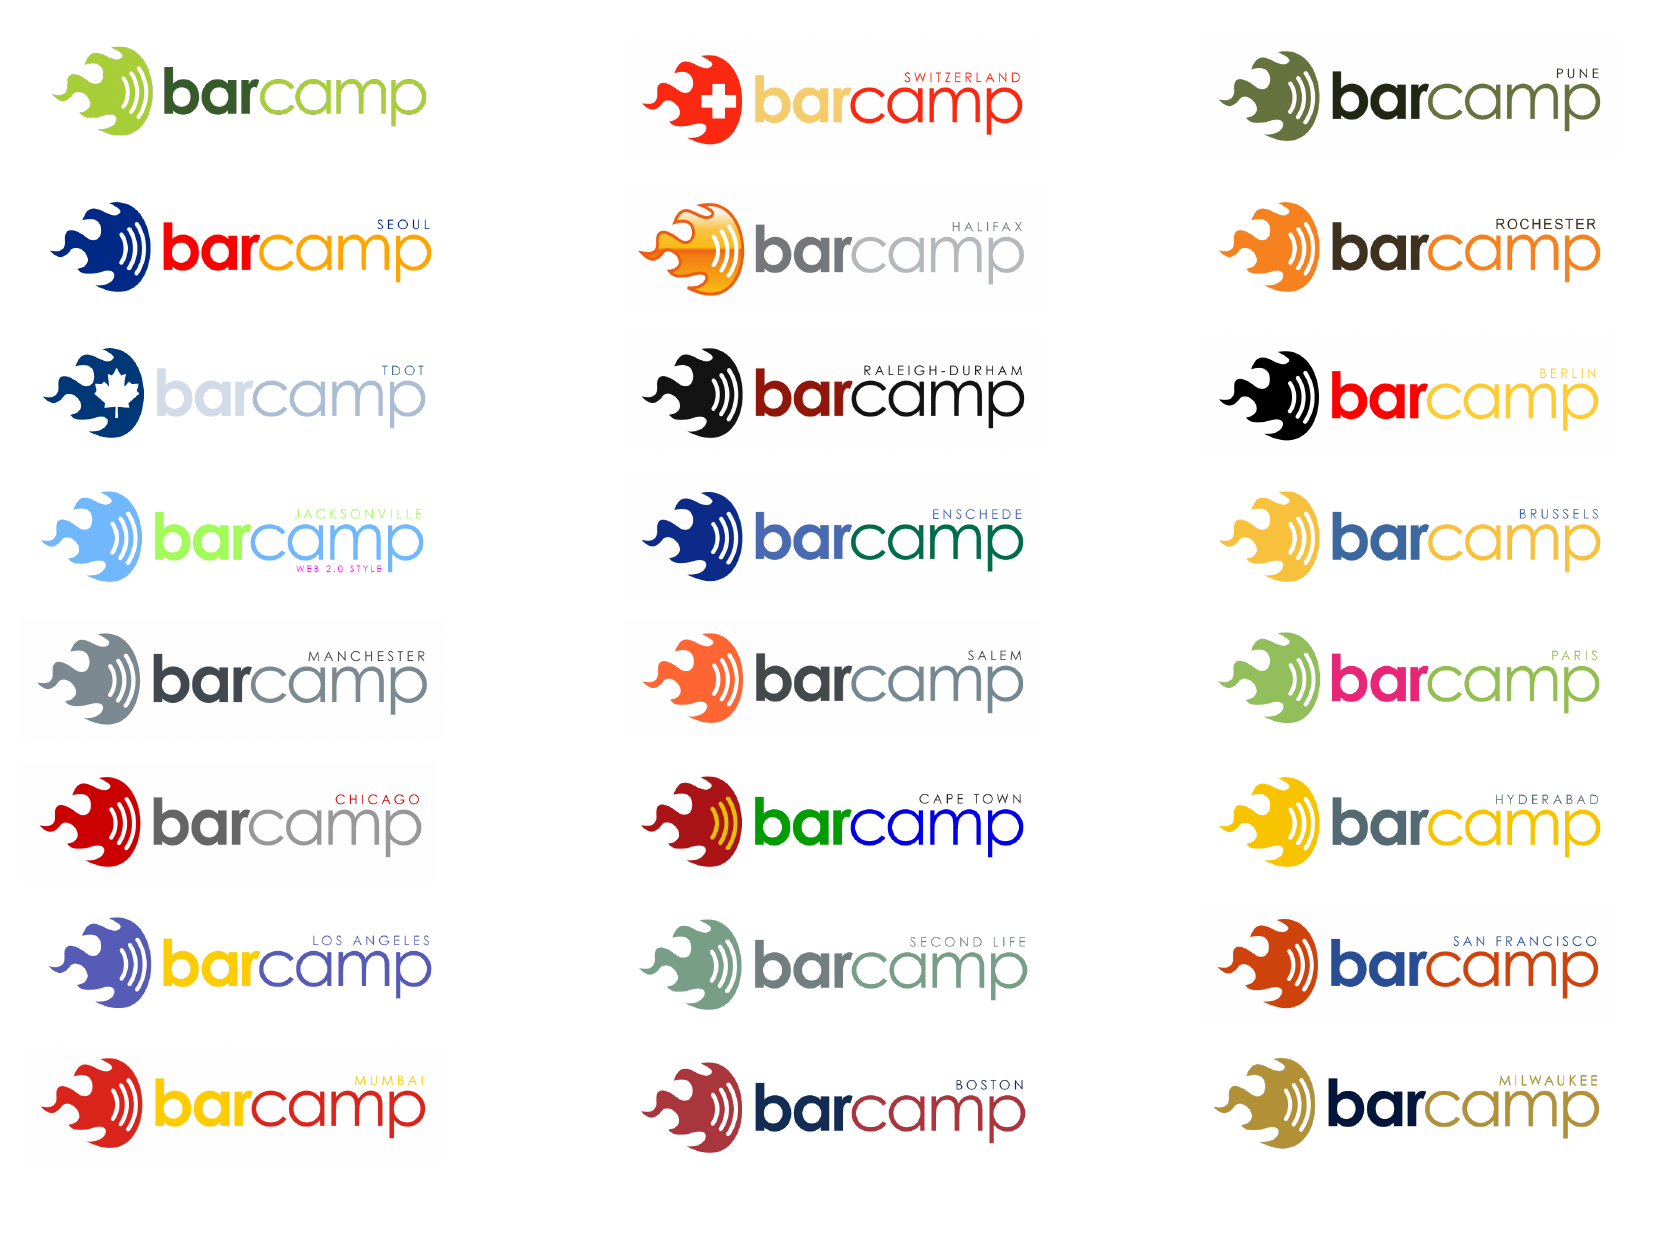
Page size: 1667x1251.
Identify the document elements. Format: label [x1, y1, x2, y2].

picture [622, 1047, 1042, 1168]
picture [623, 333, 1041, 453]
picture [1200, 762, 1617, 882]
picture [24, 333, 442, 453]
picture [622, 35, 1040, 161]
picture [620, 904, 1044, 1026]
picture [1200, 618, 1616, 738]
picture [1199, 904, 1615, 1023]
picture [1200, 187, 1617, 307]
picture [21, 762, 438, 882]
picture [1199, 331, 1616, 457]
picture [624, 618, 1040, 738]
picture [623, 477, 1040, 596]
picture [1200, 36, 1617, 156]
picture [22, 476, 440, 597]
picture [18, 618, 444, 740]
picture [31, 187, 448, 307]
picture [622, 184, 1042, 311]
picture [31, 903, 448, 1023]
picture [1195, 1039, 1619, 1167]
picture [622, 761, 1040, 882]
picture [22, 1043, 442, 1164]
picture [22, 20, 455, 165]
picture [1200, 476, 1617, 597]
